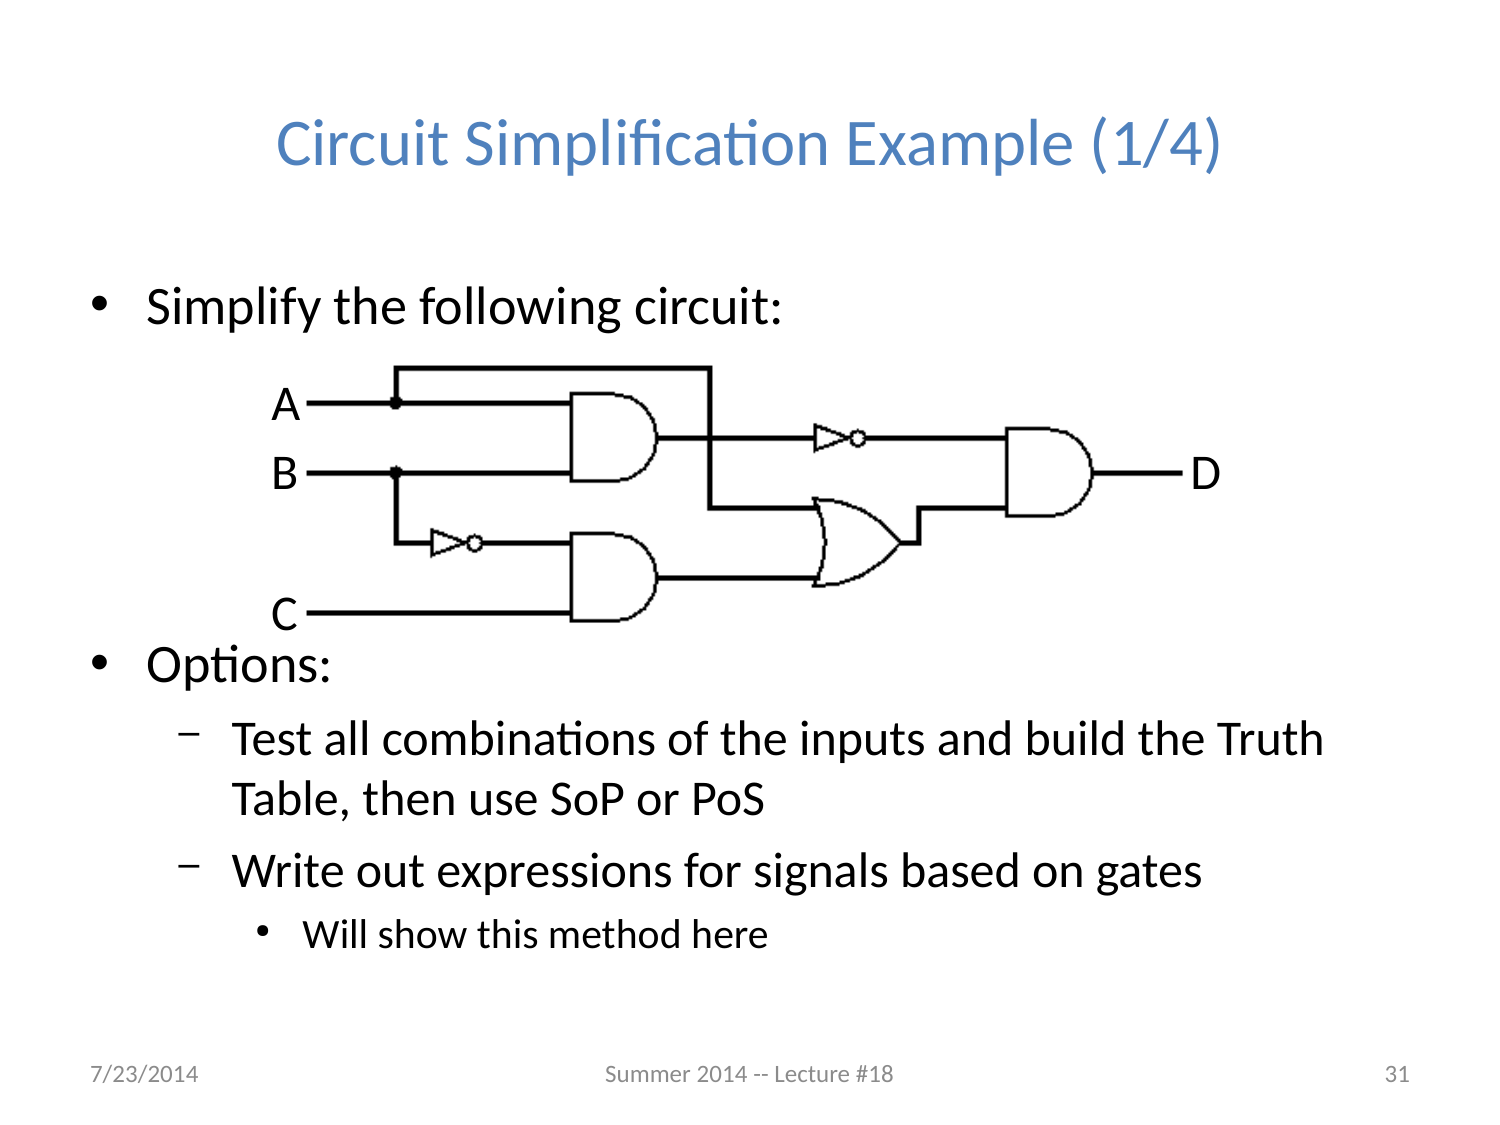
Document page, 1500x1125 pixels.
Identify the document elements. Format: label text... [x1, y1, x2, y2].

title Circuit Simplification Example (1/4) [75, 45, 1425, 233]
list Simplify the following circuit: Options: Test all combinations of the inputs and build the Truth Table, then use SoP or PoS Write out expressions for signals based on gates Will show this method here [75, 262, 1425, 1073]
slide_number 7/23/2014 [75, 1042, 425, 1103]
text_box C [256, 573, 313, 649]
text_box B [256, 432, 314, 508]
footer Summer 2014 -- Lecture #18 [512, 1042, 988, 1103]
text_box D [1175, 432, 1237, 508]
text_box A [256, 363, 316, 439]
slide_number <number> [1074, 1042, 1425, 1103]
picture [300, 359, 1190, 630]
